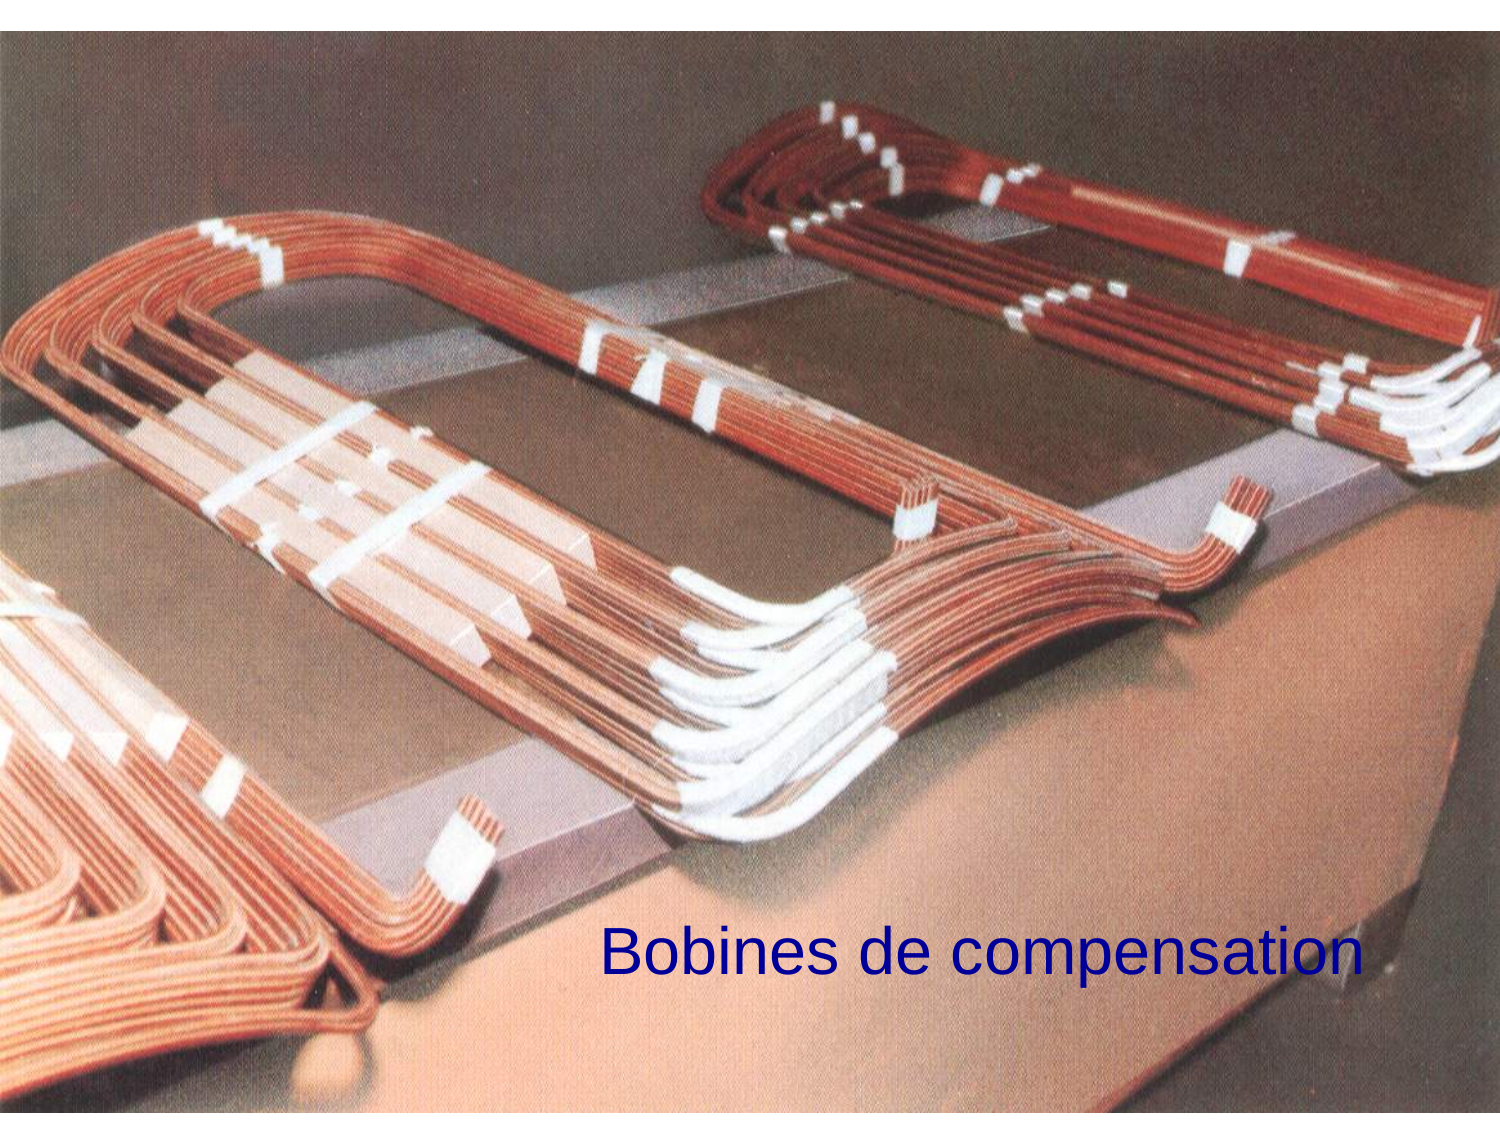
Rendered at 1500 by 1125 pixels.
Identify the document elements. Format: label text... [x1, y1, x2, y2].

text_box Bobines de compensation [584, 899, 1381, 996]
picture [0, 31, 1500, 1113]
